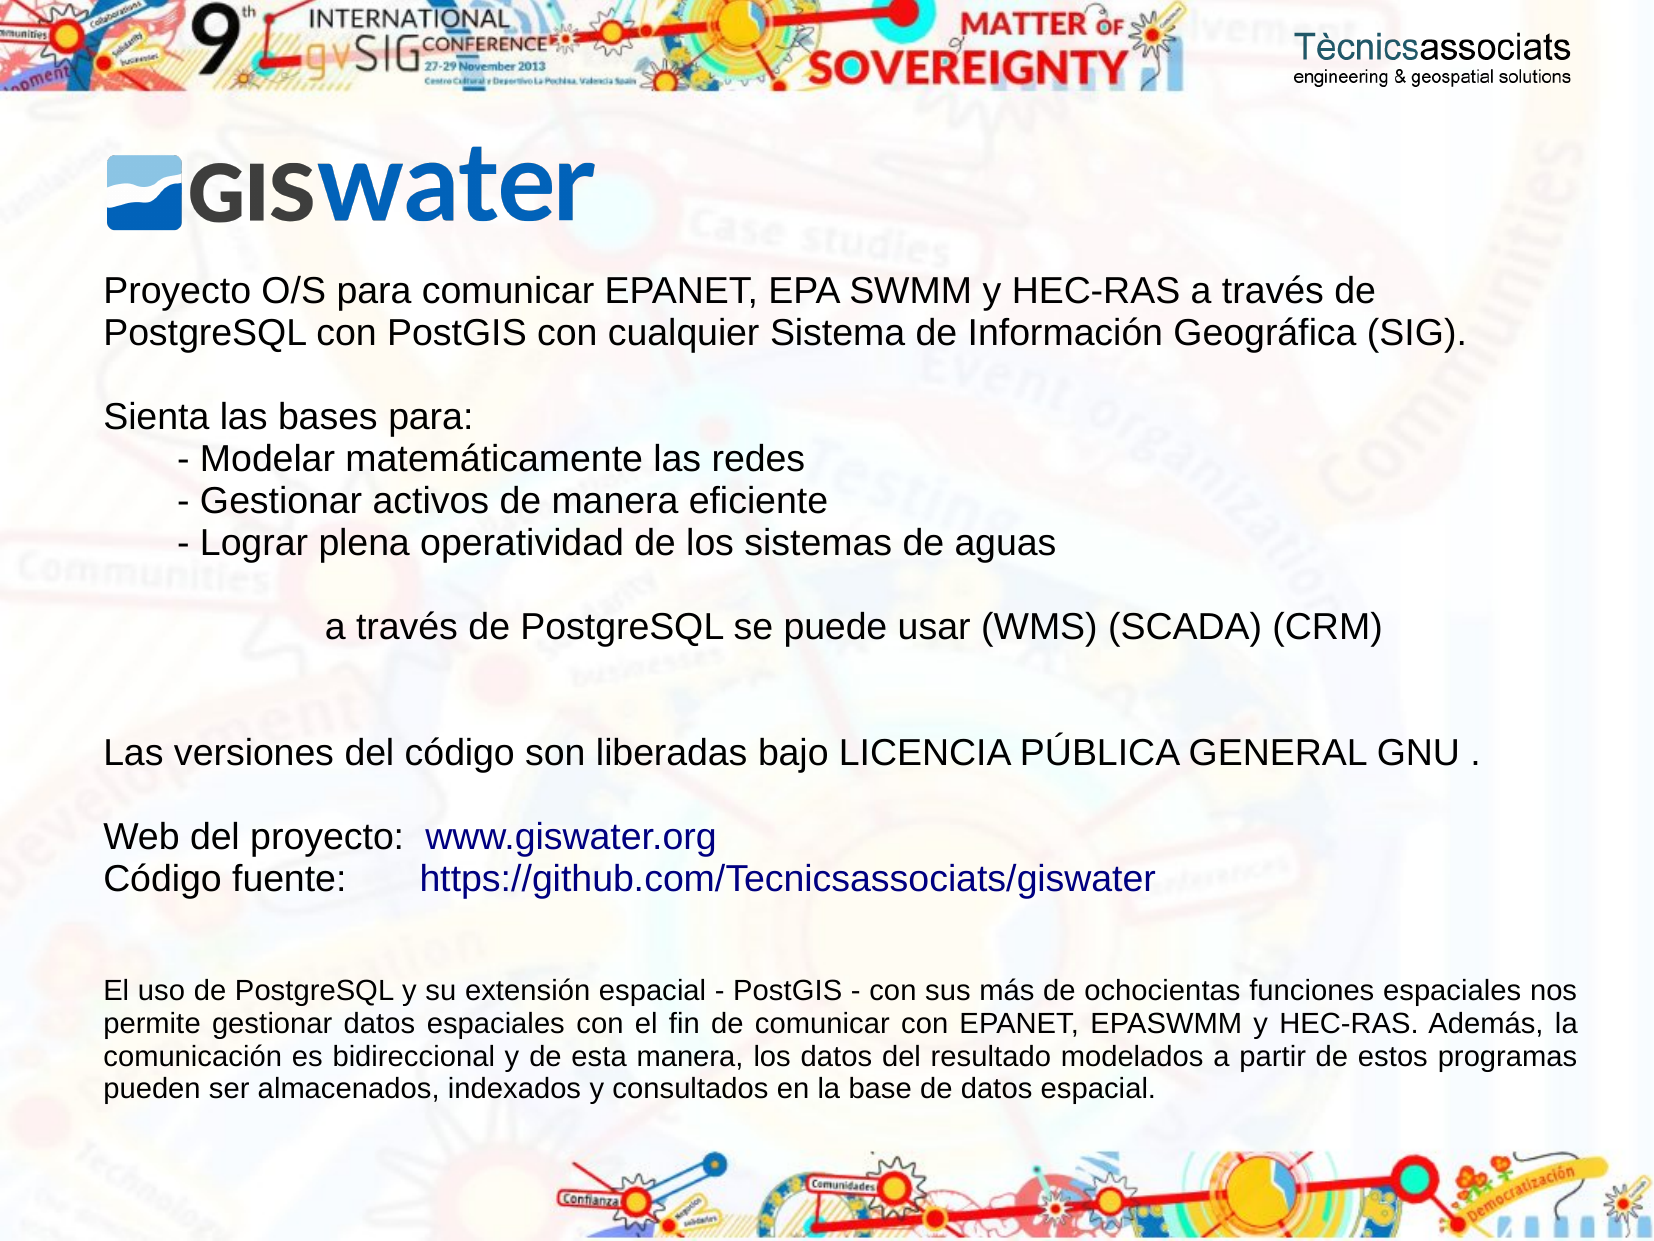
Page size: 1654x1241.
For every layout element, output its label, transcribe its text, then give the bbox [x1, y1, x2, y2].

picture [0, 0, 1654, 1241]
text_box Proyecto O/S para comunicar EPANET, EPA SWMM y HEC-RAS a través de PostgreSQL con PostGIS con cualquier Sistema de Información Geográfica (SIG). Sienta las bases para: - Modelar matemáticamente las redes - Gestionar activos de manera eficiente - Lograr plena operatividad de los sistemas de aguas a través de PostgreSQL se puede usar (WMS) (SCADA) (CRM) Las versiones del código son liberadas bajo LICENCIA PÚBLICA GENERAL GNU . Web del proyecto: www.giswater.org Código fuente: https://github.com/Tecnicsassociats/giswater El uso de PostgreSQL y su extensión espacial - PostGIS - con sus más de ochocientas funciones espaciales nos permite gestionar datos espaciales con el fin de comunicar con EPANET, EPASWMM y HEC-RAS. Además, la comunicación es bidireccional y de esta manera, los datos del resultado modelados a partir de estos programas pueden ser almacenados, indexados y consultados en la base de datos espacial. [88, 262, 1595, 1113]
